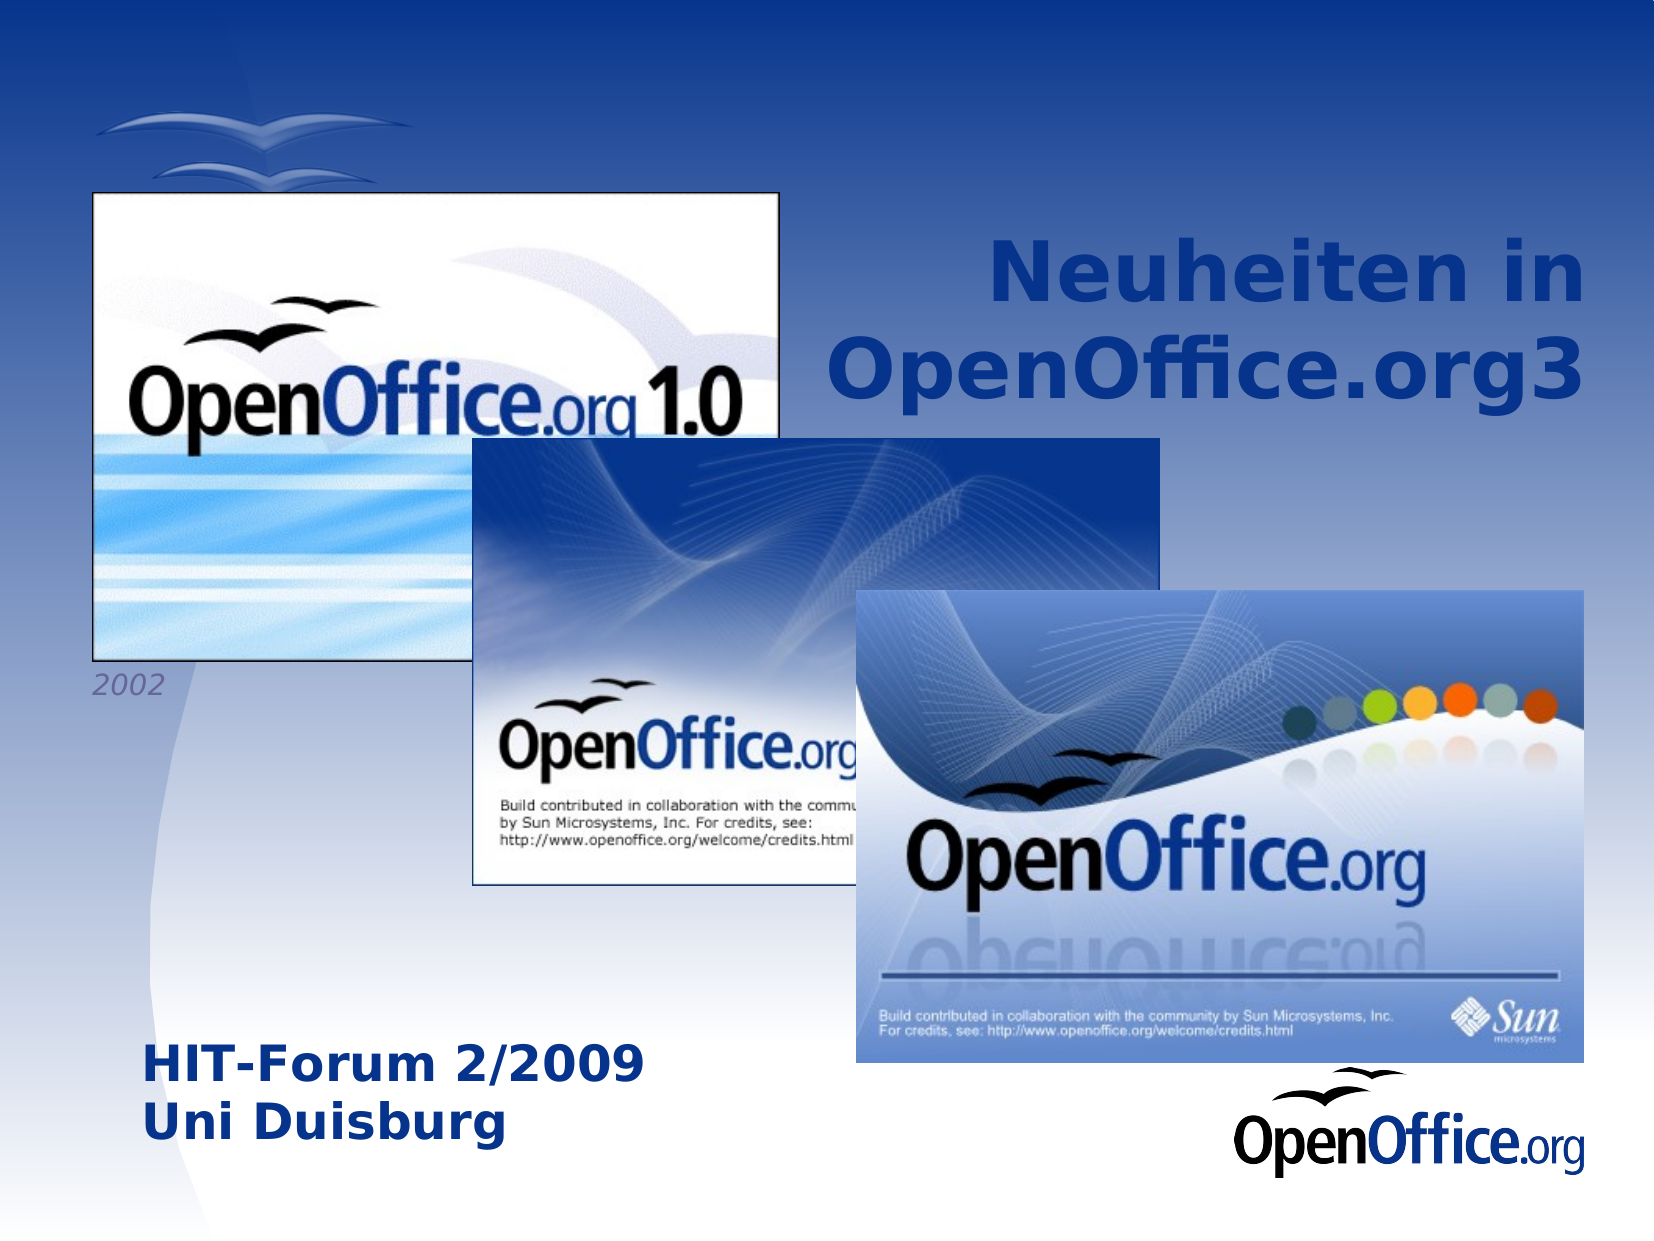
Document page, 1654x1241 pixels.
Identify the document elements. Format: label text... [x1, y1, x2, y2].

picture [1234, 1067, 1584, 1178]
picture [92, 161, 1584, 1063]
title HIT-Forum 2/2009 Uni Duisburg [141, 1035, 1004, 1152]
title Neuheiten in OpenOffice.org3 [437, 224, 1589, 419]
picture [95, 100, 416, 162]
